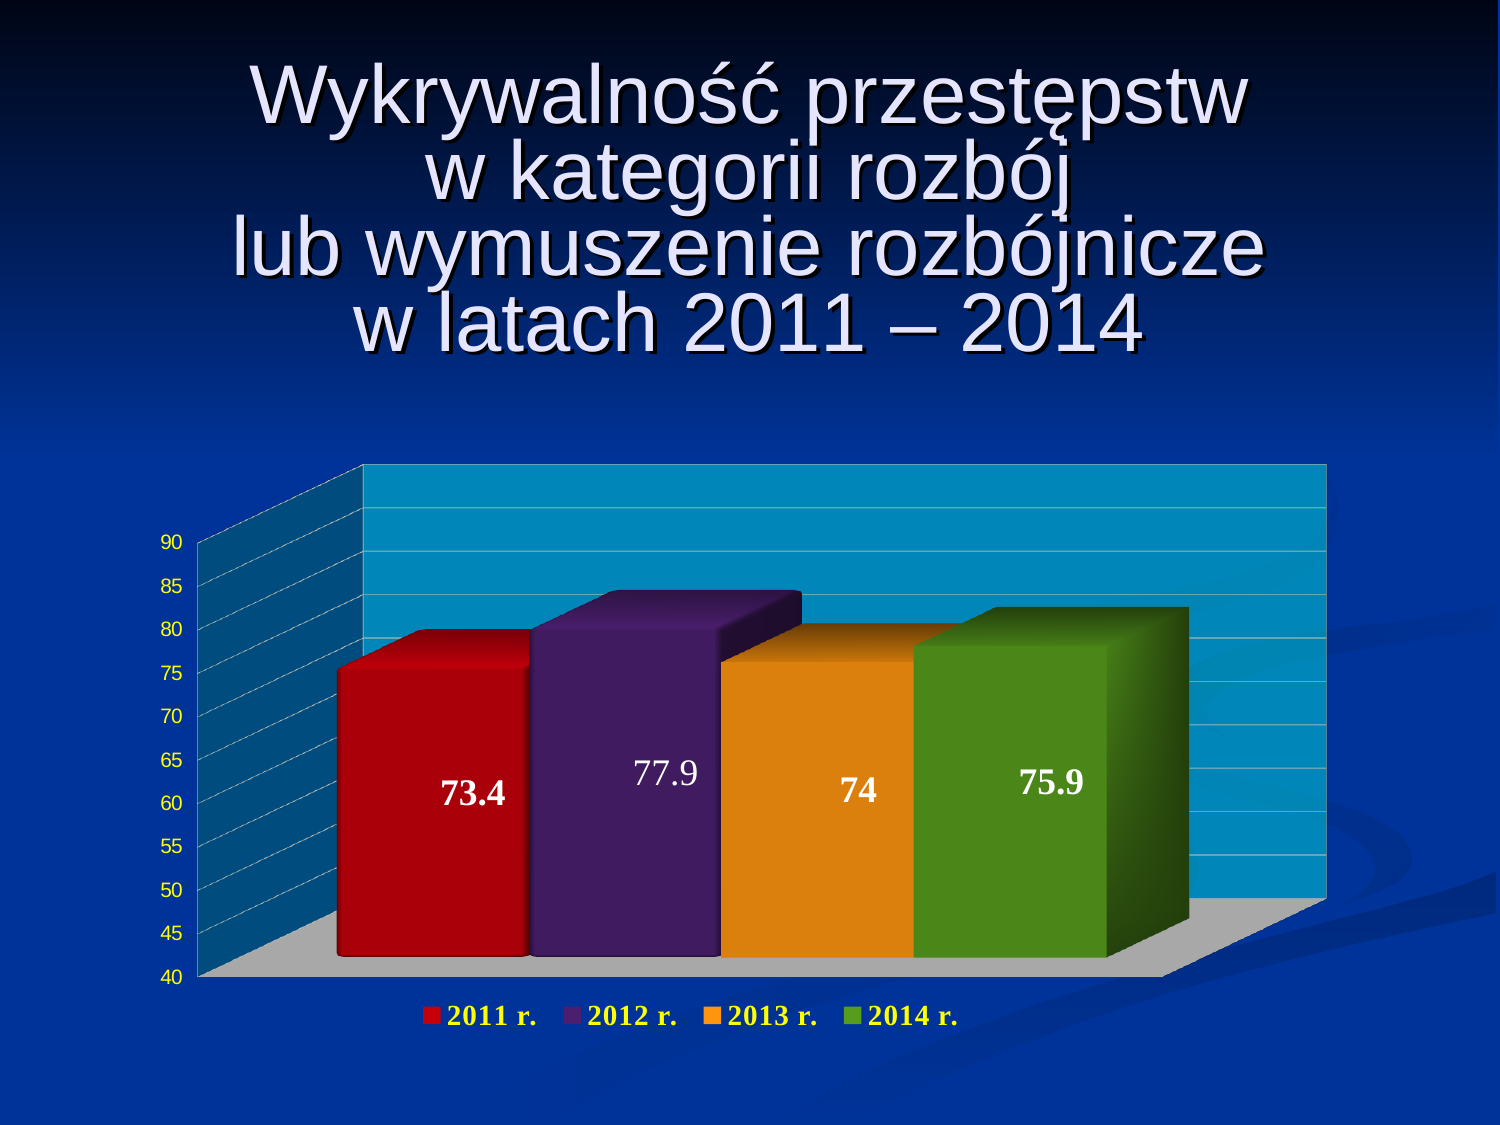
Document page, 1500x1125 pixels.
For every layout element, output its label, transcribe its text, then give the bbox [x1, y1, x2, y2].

chart [106, 438, 1401, 1111]
title Wykrywalność przestępstw w kategorii rozbój lub wymuszenie rozbójnicze w latach 2011 – 2014 [75, 21, 1424, 256]
